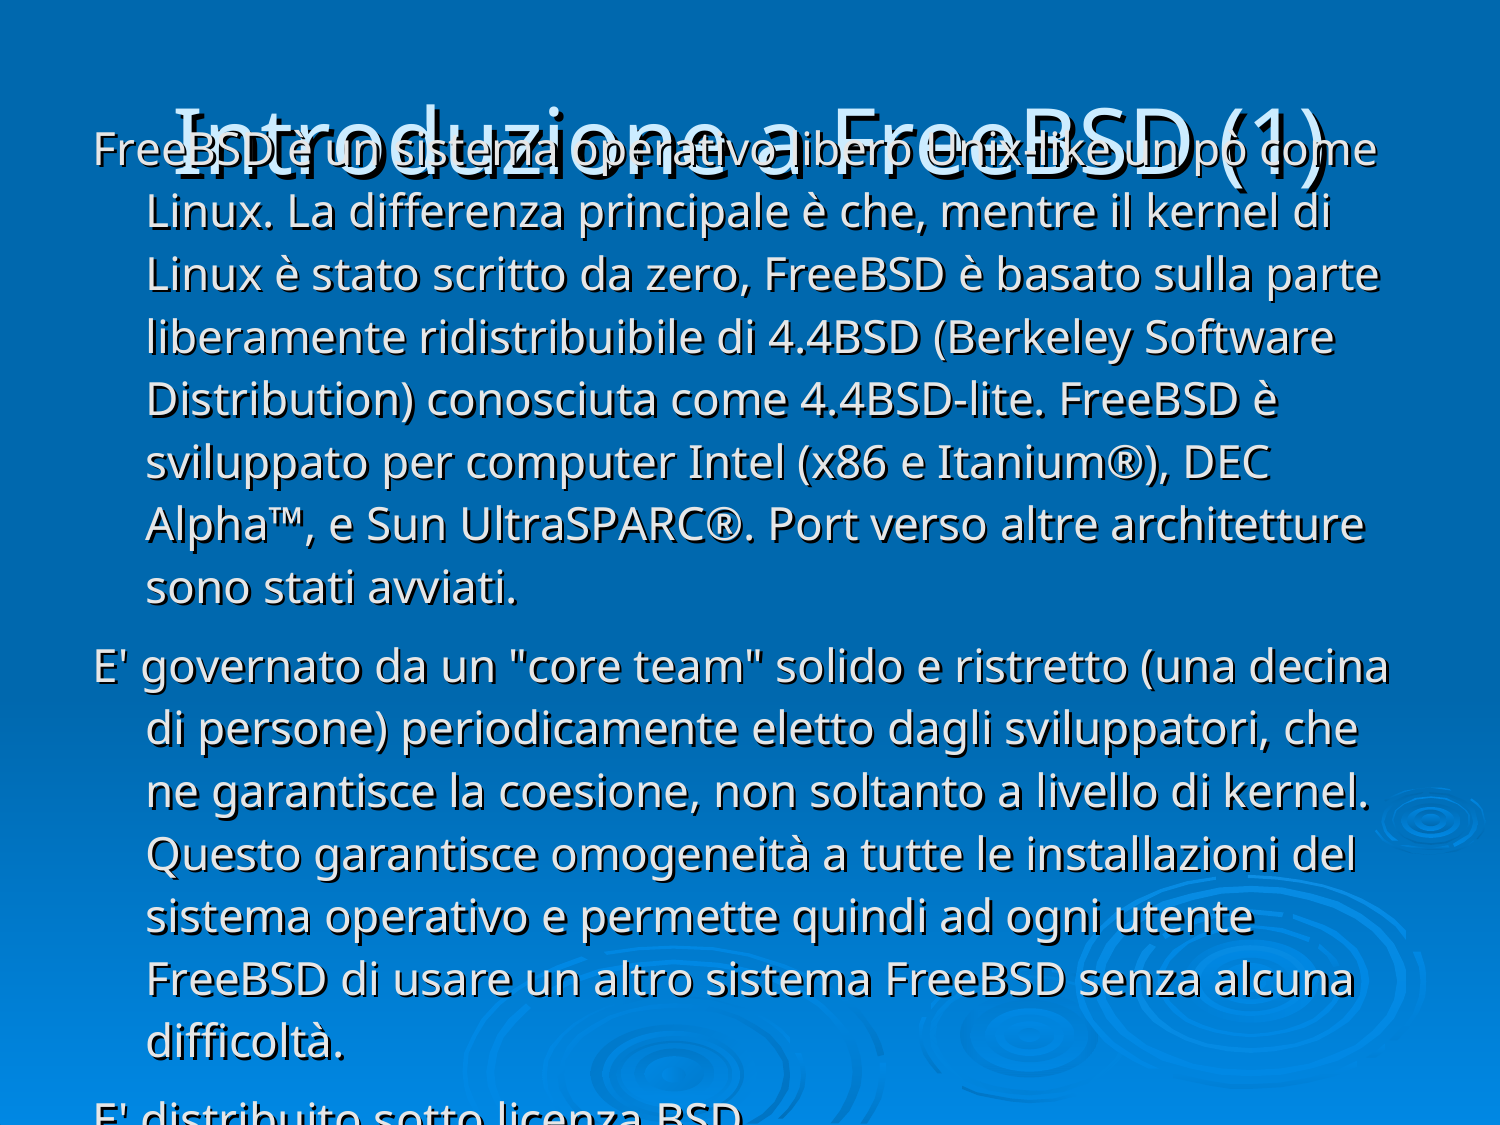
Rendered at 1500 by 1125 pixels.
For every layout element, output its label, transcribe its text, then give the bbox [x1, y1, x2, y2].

subtitle FreeBSD è un sistema operativo libero Unix-like un pò come Linux. La differenza principale è che, mentre il kernel di Linux è stato scritto da zero, FreeBSD è basato sulla parte liberamente ridistribuibile di 4.4BSD (Berkeley Software Distribution) conosciuta come 4.4BSD-lite. FreeBSD è sviluppato per computer Intel (x86 e Itanium®), DEC Alpha™, e Sun UltraSPARC®. Port verso altre architetture sono stati avviati. E' governato da un "core team" solido e ristretto (una decina di persone) periodicamente eletto dagli sviluppatori, che ne garantisce la coesione, non soltanto a livello di kernel. Questo garantisce omogeneità a tutte le installazioni del sistema operativo e permette quindi ad ogni utente FreeBSD di usare un altro sistema FreeBSD senza alcuna difficoltà. E' distribuito sotto licenza BSD. [75, 229, 1426, 1037]
title Introduzione a FreeBSD (1) [75, 21, 1426, 229]
